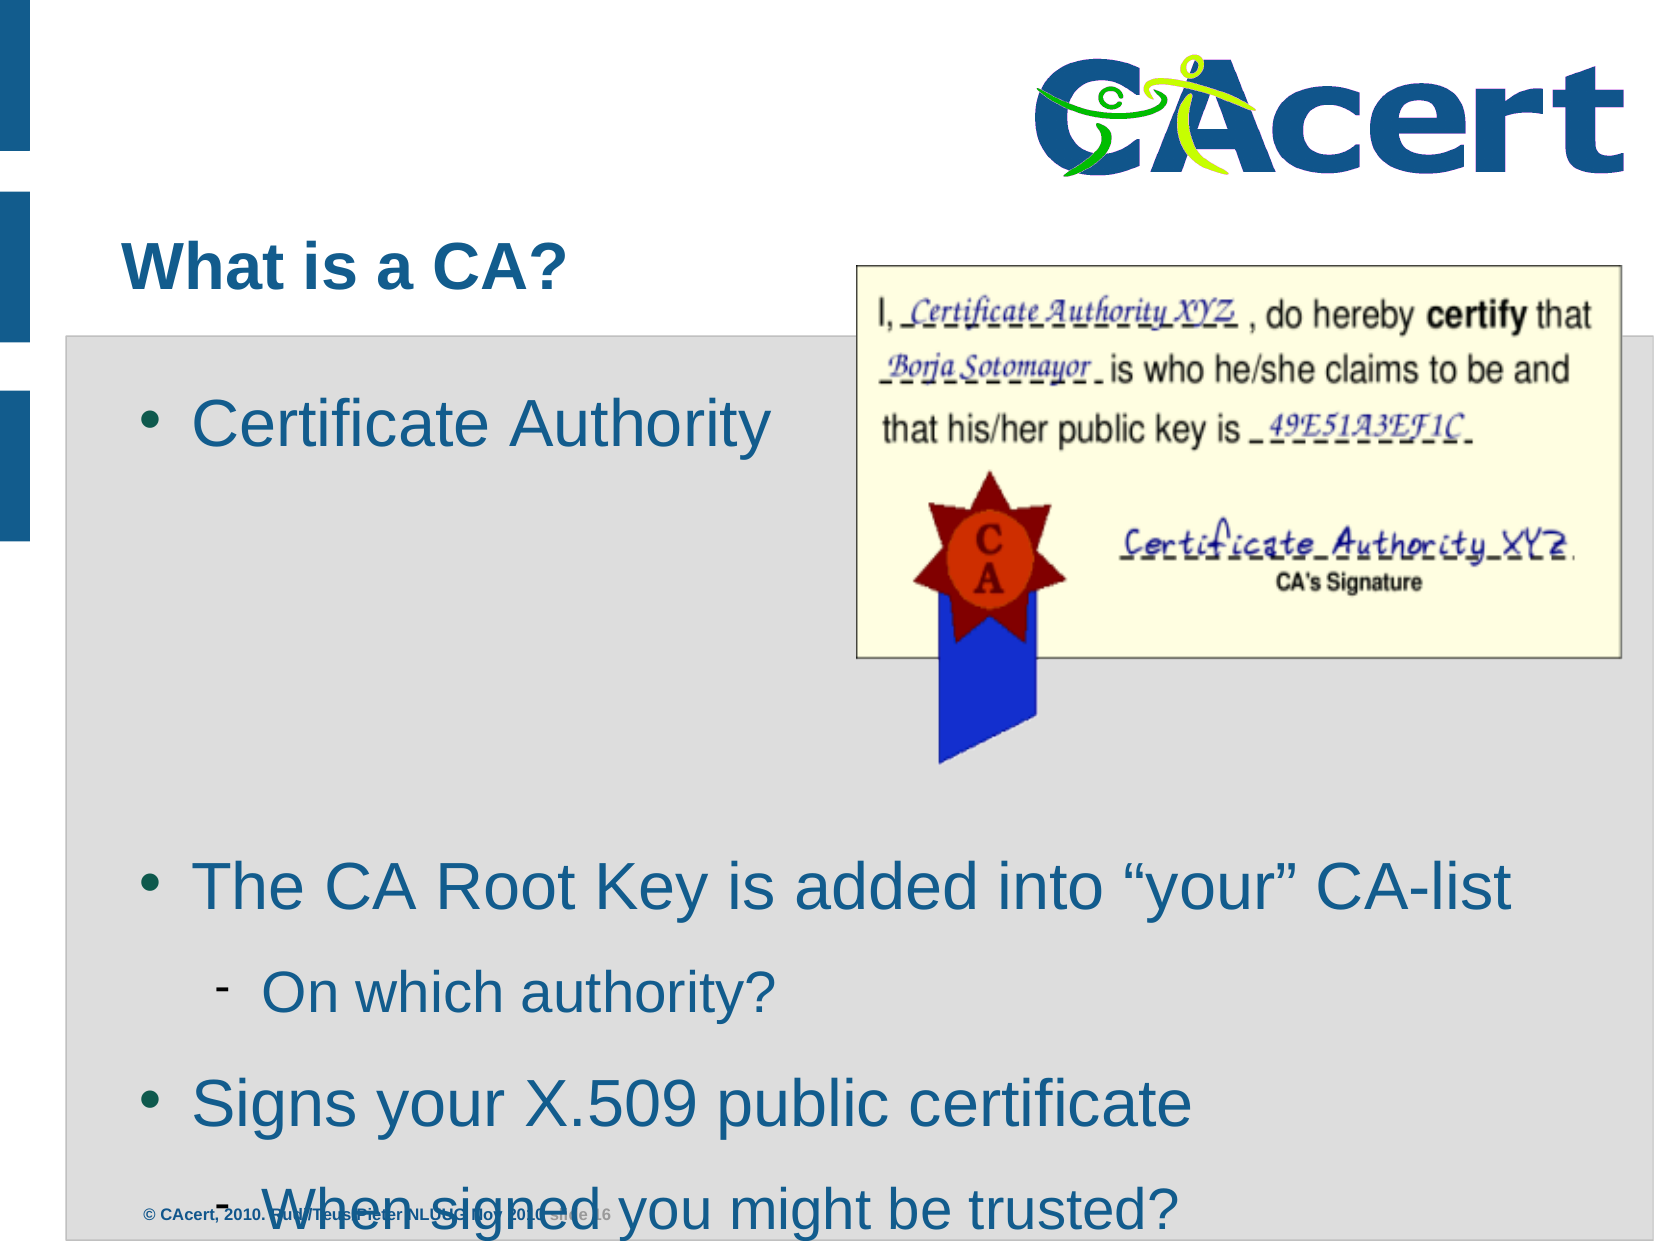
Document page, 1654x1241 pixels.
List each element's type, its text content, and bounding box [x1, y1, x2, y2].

list Certificate Authority The CA Root Key is added into “your” CA-list On which authority? Signs your X.509 public certificate When signed you might be trusted? [121, 344, 1594, 1238]
title What is a CA? [121, 177, 1533, 315]
picture [856, 265, 1625, 768]
picture [1033, 53, 1625, 178]
